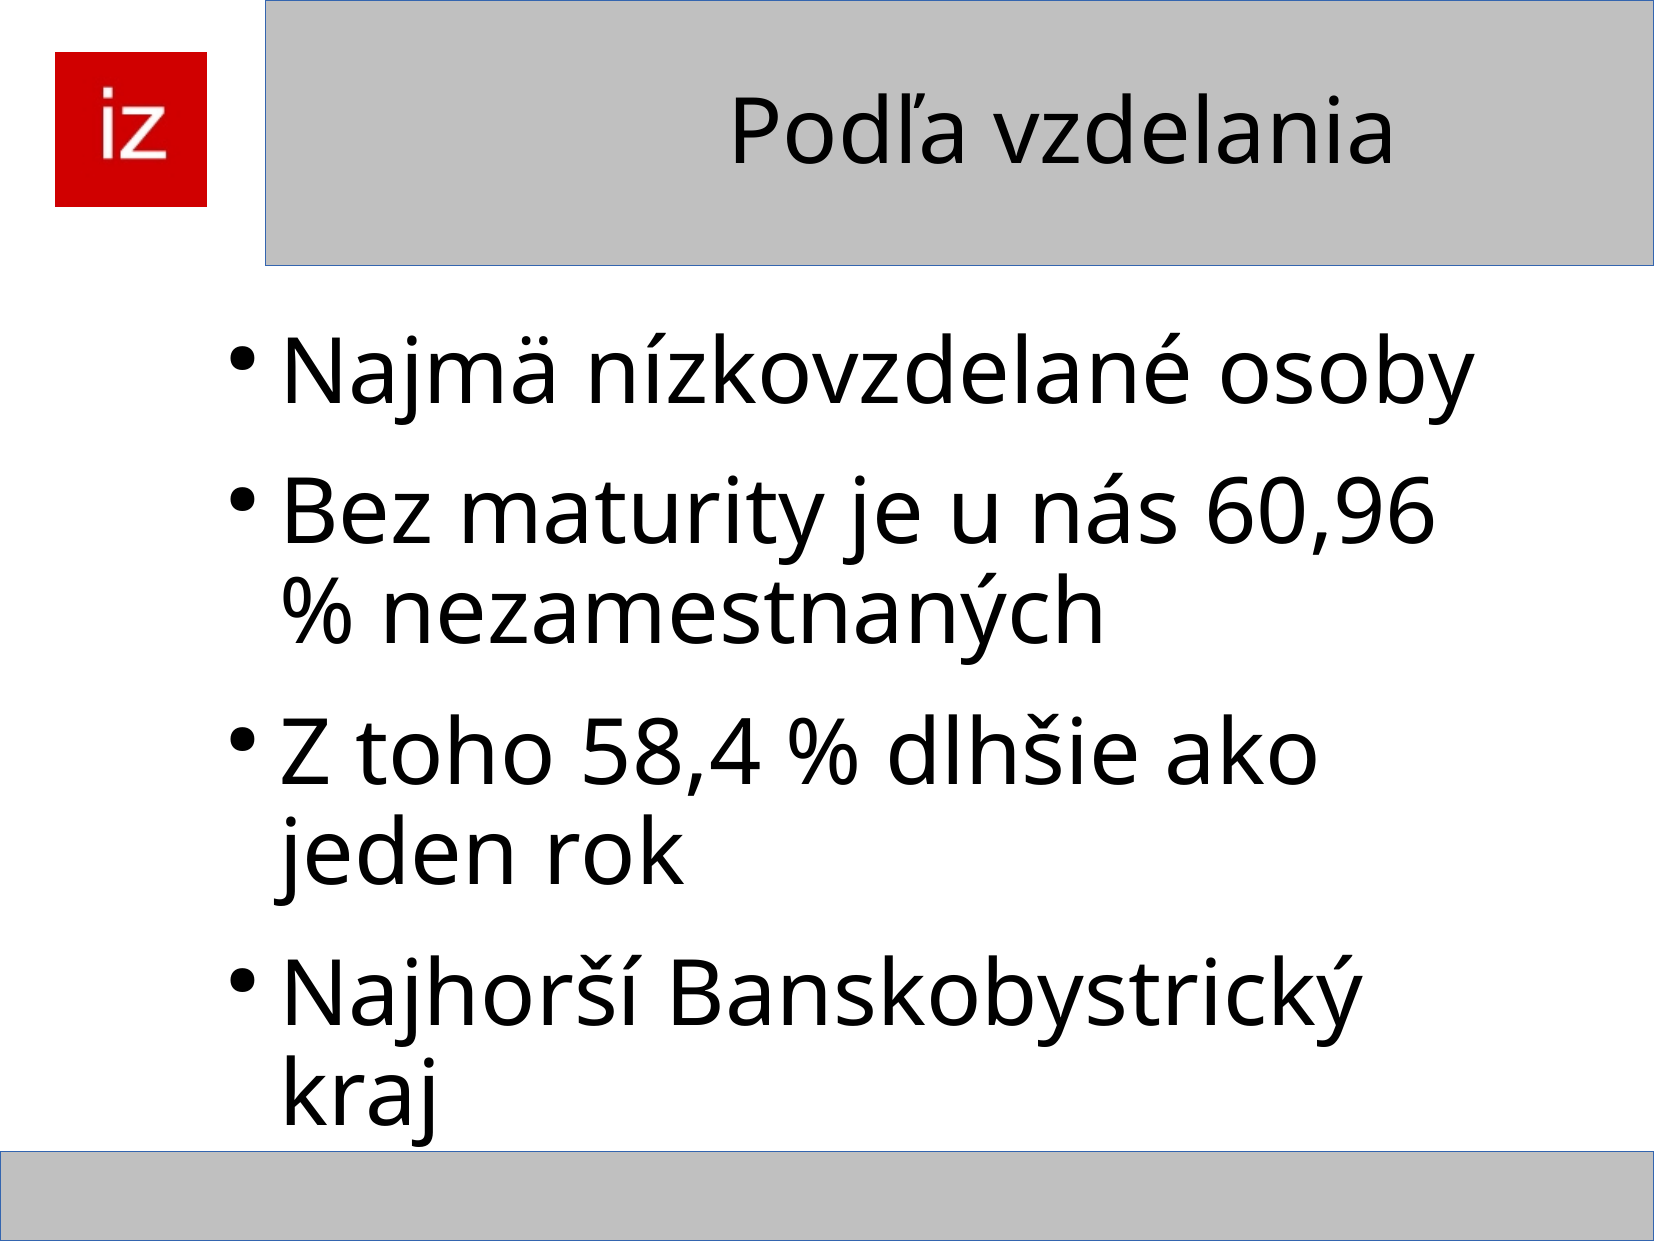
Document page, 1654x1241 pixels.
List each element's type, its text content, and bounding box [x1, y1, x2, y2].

title Podľa vzdelania [561, 29, 1565, 237]
list Najmä nízkovzdelané osoby Bez maturity je u nás 60,96 % nezamestnaných Z toho 58,4 % dlhšie ako jeden rok Najhorší Banskobystrický kraj [112, 323, 1524, 1105]
picture [55, 52, 207, 207]
